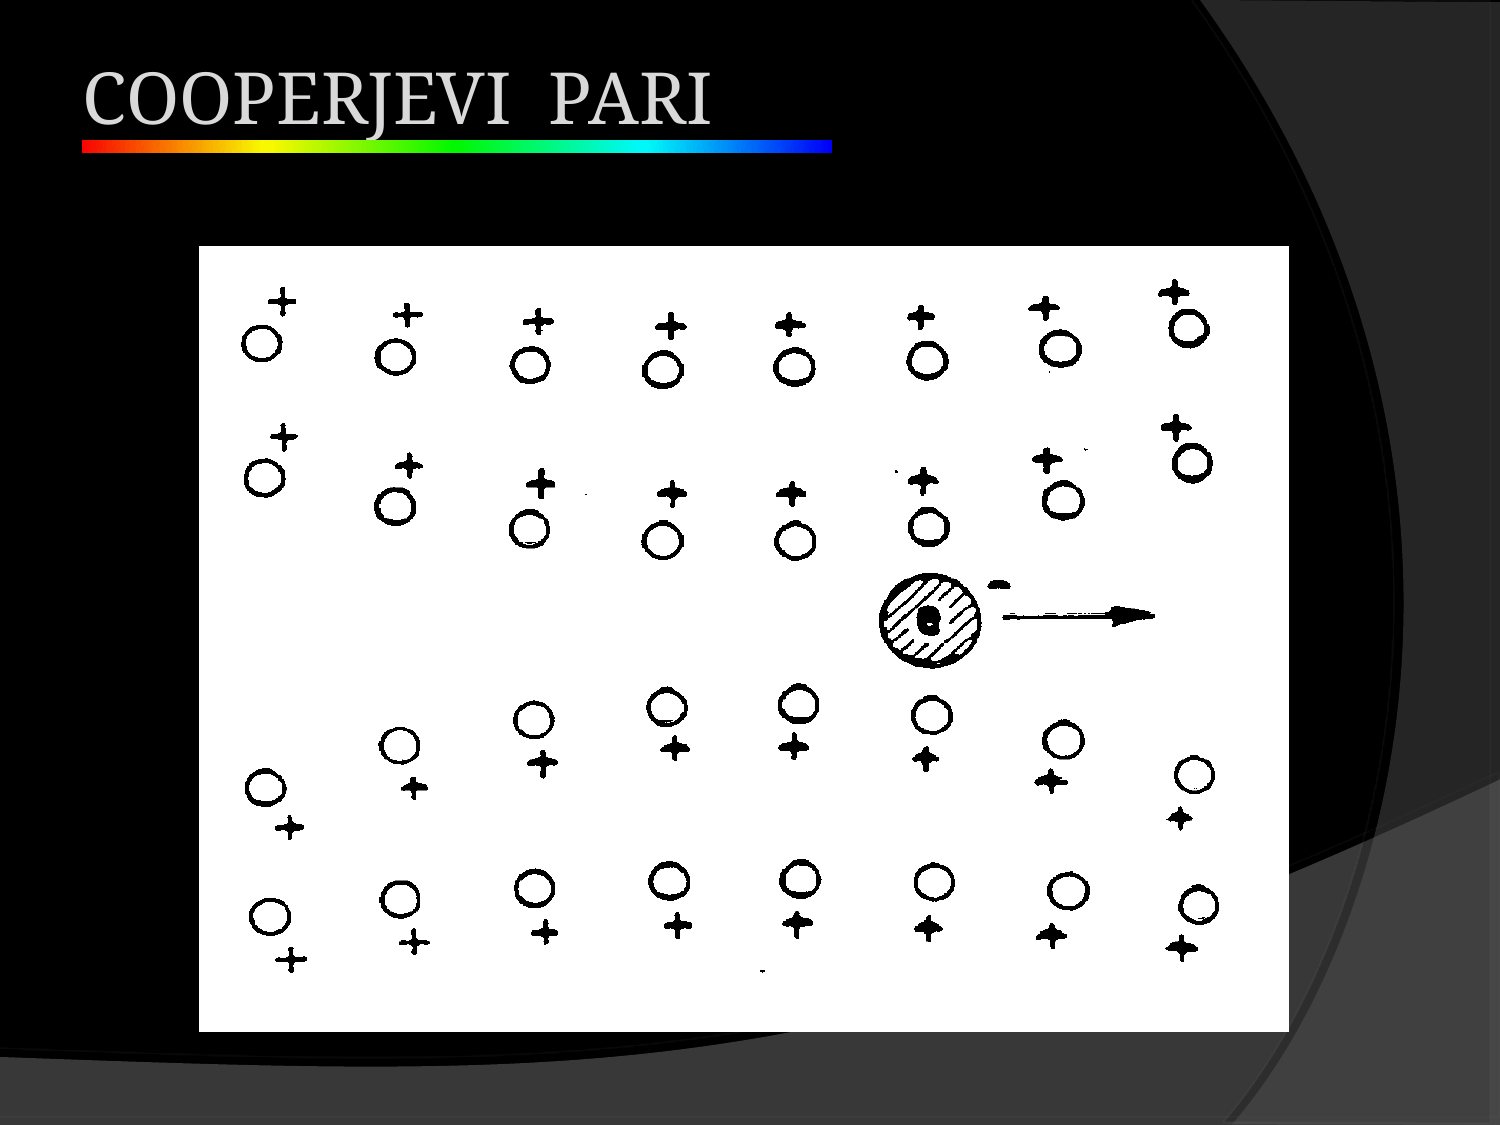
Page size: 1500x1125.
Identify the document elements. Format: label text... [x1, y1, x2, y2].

picture [199, 246, 1289, 1032]
picture [711, 140, 832, 153]
title COOPERJEVI PARI [75, 45, 1300, 233]
picture [82, 140, 681, 153]
